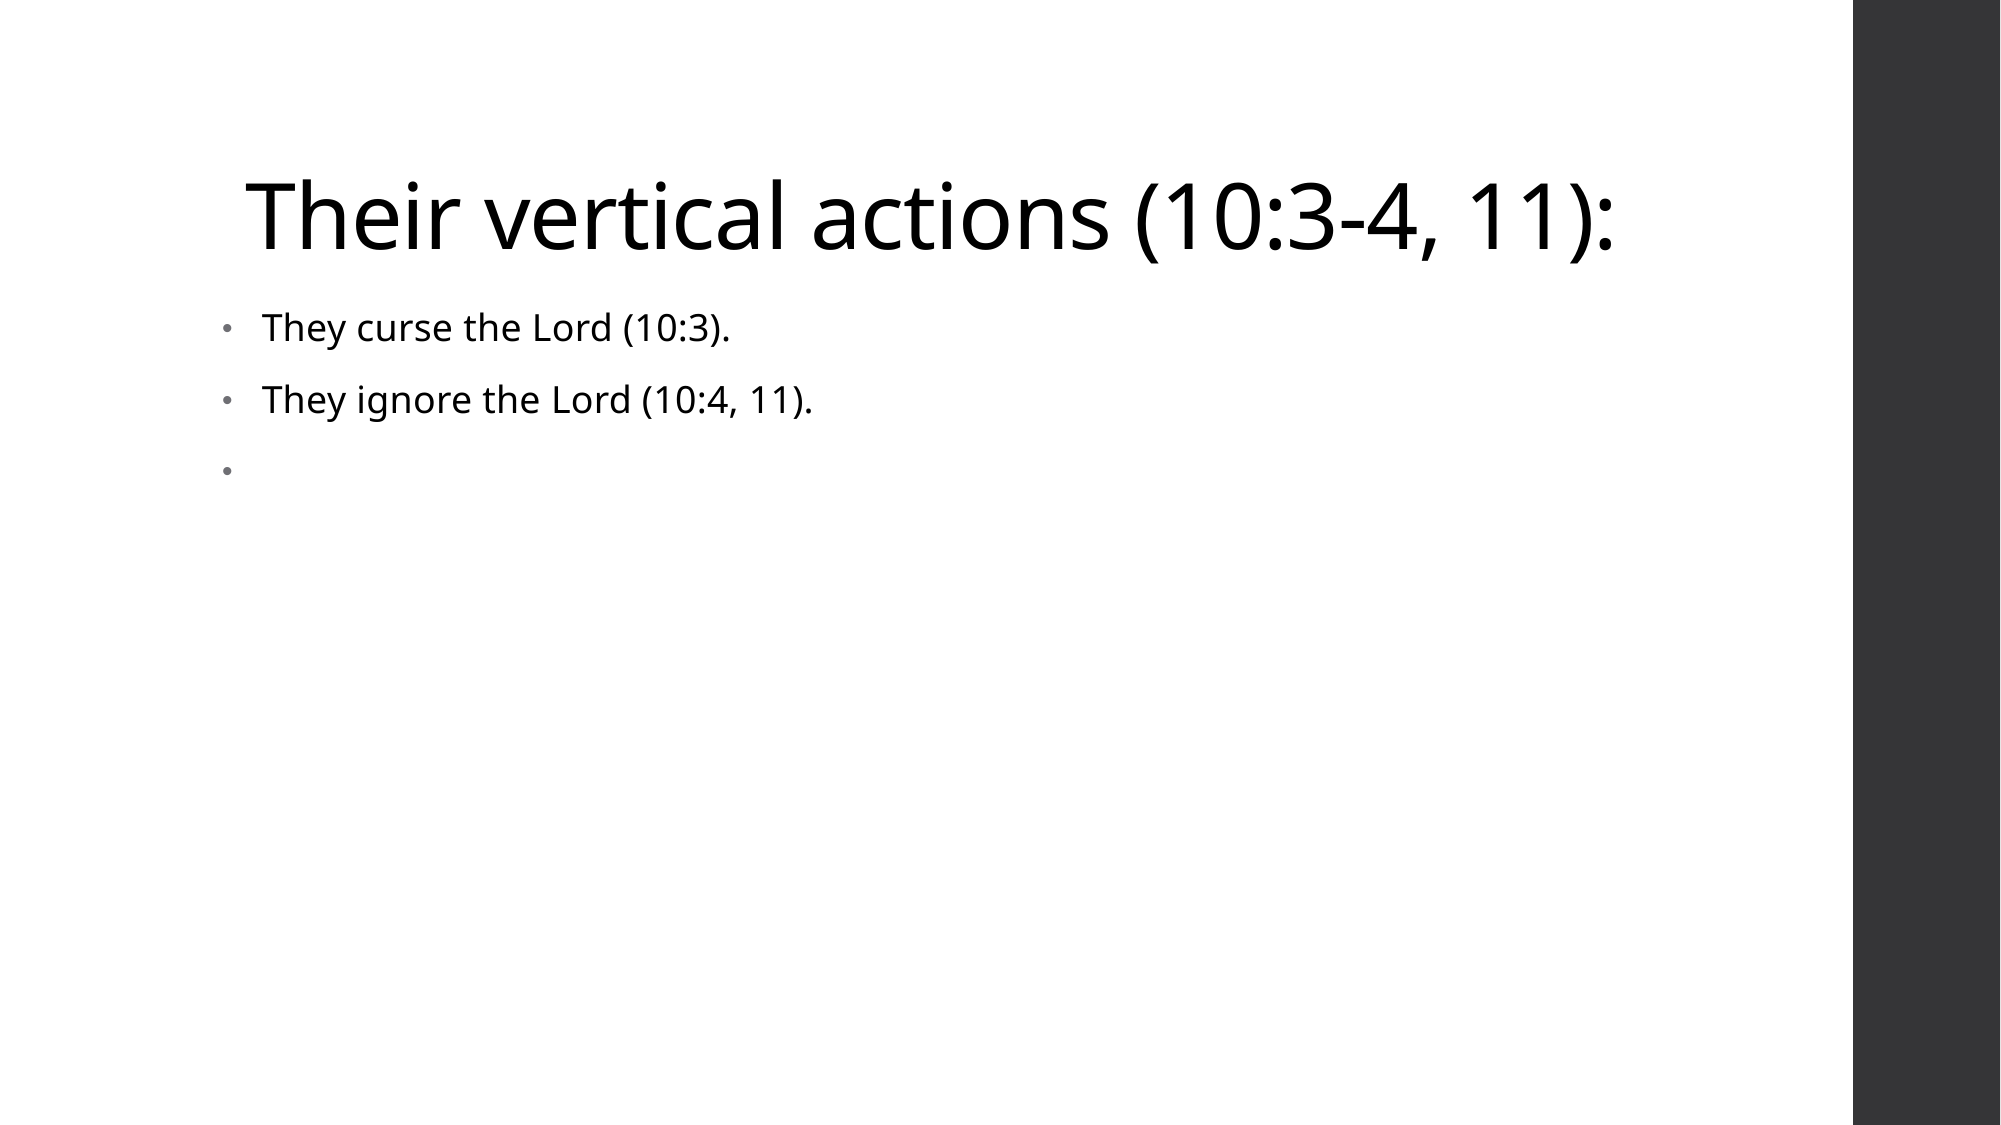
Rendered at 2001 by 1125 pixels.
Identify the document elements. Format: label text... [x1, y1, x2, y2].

list They curse the Lord (10:3). They ignore the Lord (10:4, 11). [206, 299, 1617, 1014]
title Their vertical actions (10:3-4, 11): [206, 60, 1797, 278]
